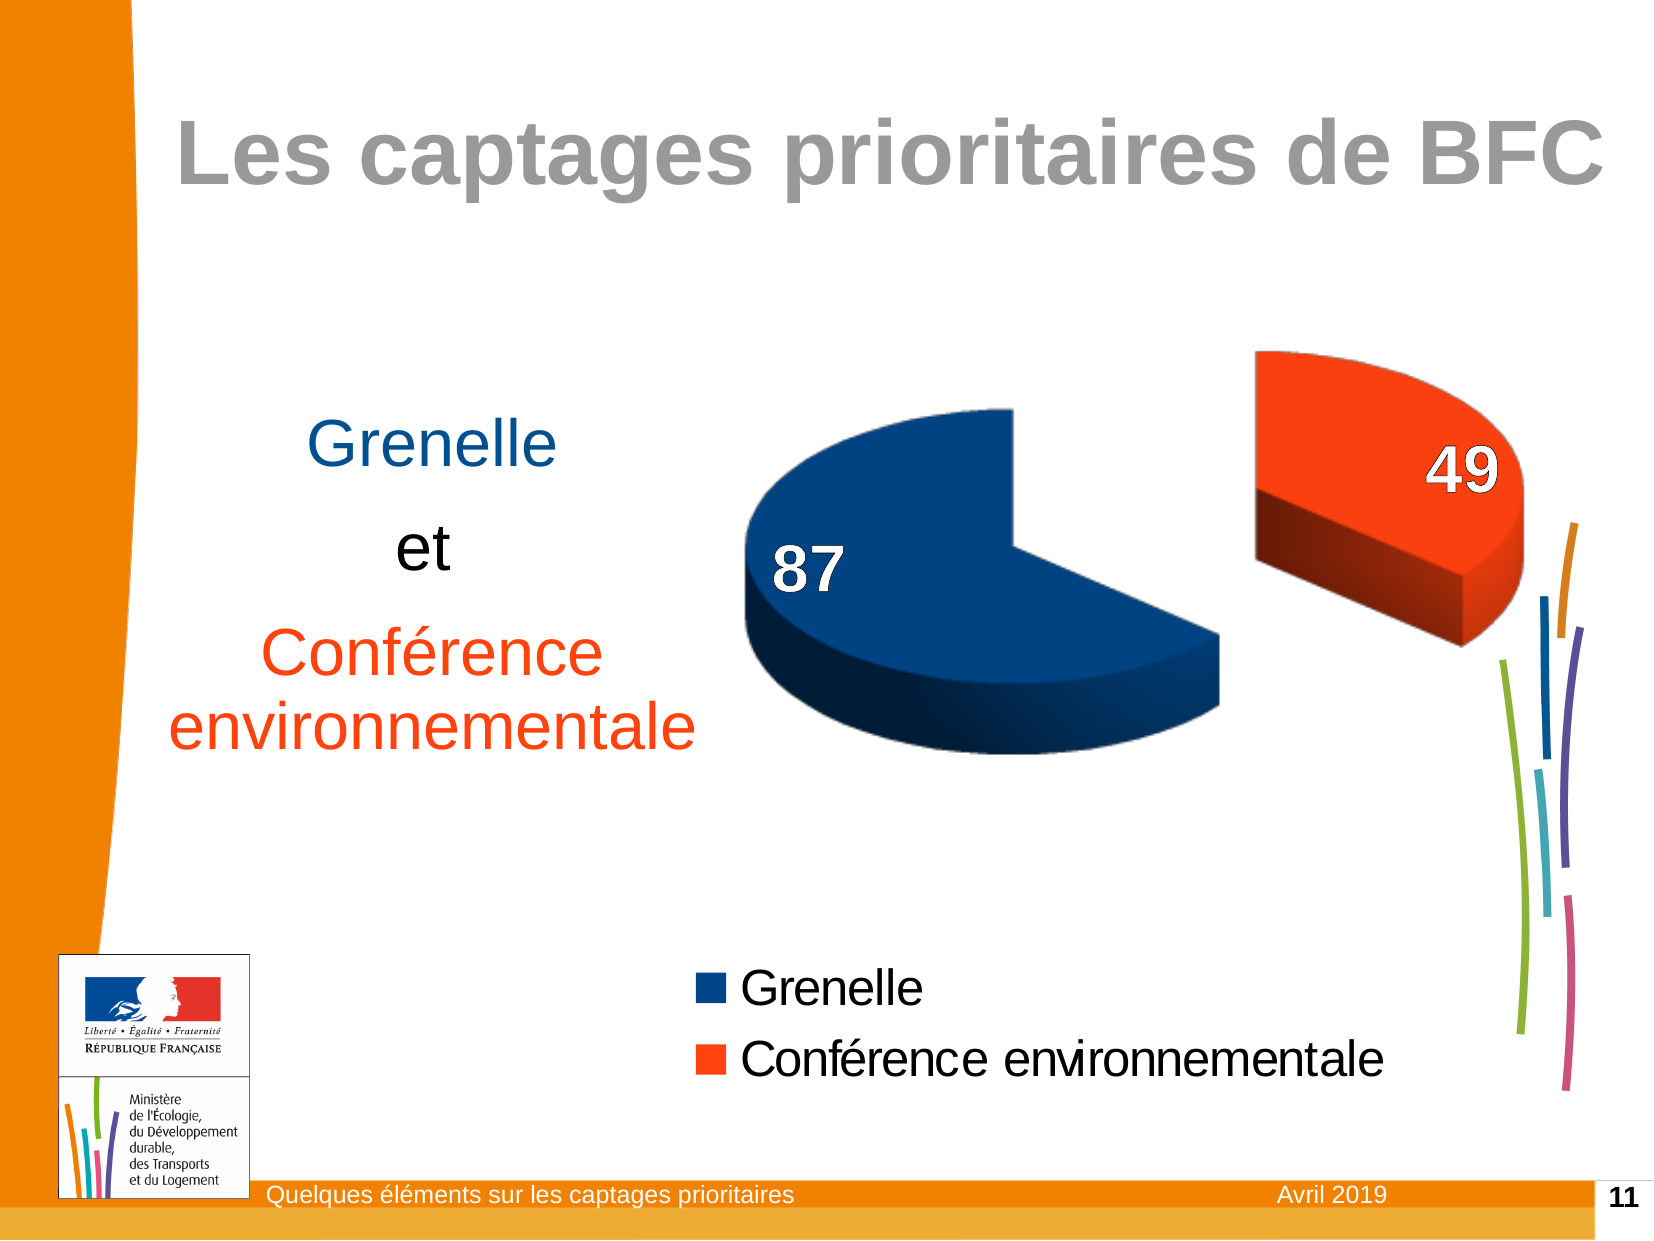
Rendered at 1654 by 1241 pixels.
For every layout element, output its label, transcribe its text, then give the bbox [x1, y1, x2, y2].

title Les captages prioritaires de BFC [147, 49, 1636, 257]
picture [0, 0, 1654, 1240]
list Grenelle et Conférence environnementale [100, 405, 733, 821]
